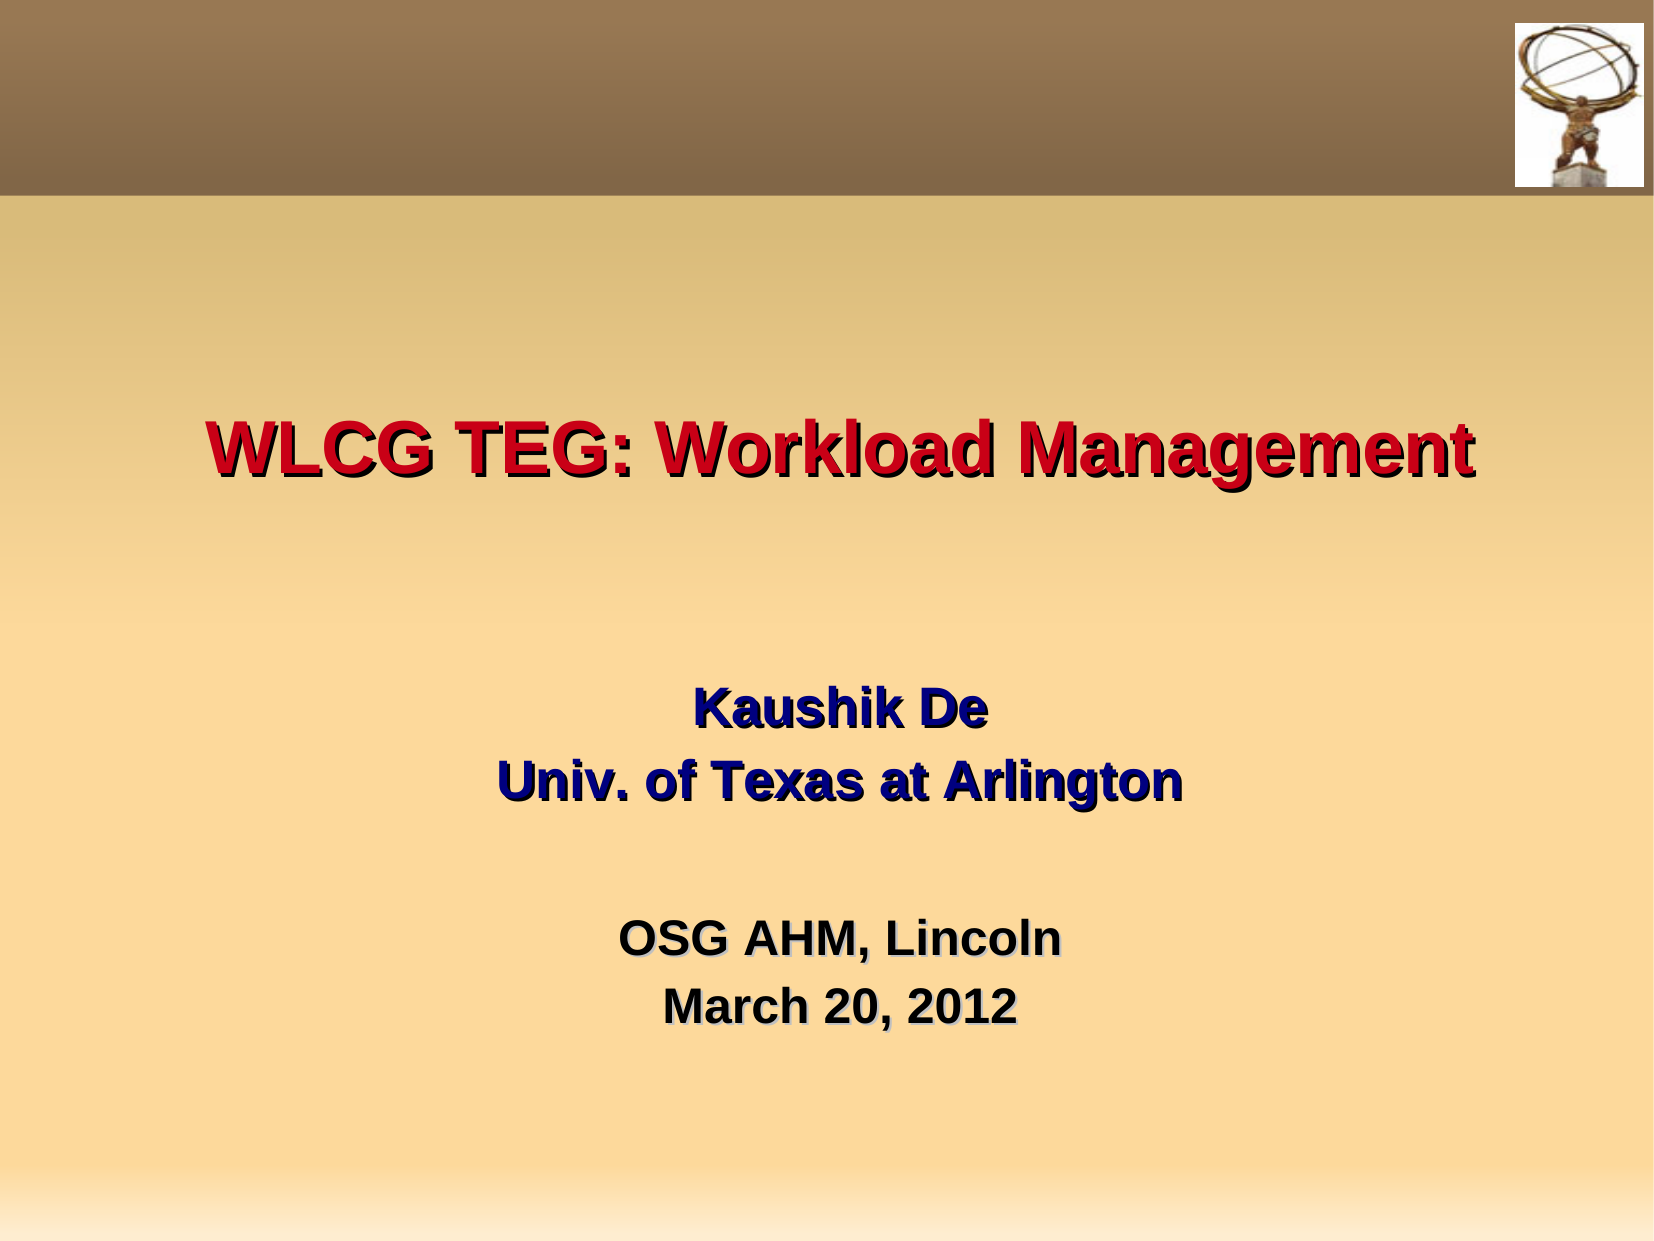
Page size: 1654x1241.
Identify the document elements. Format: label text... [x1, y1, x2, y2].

picture [0, 0, 1654, 1241]
subtitle WLCG TEG: Workload Management Kaushik De Univ. of Texas at Arlington OSG AHM, Lincoln March 20, 2012 [91, 270, 1590, 1171]
